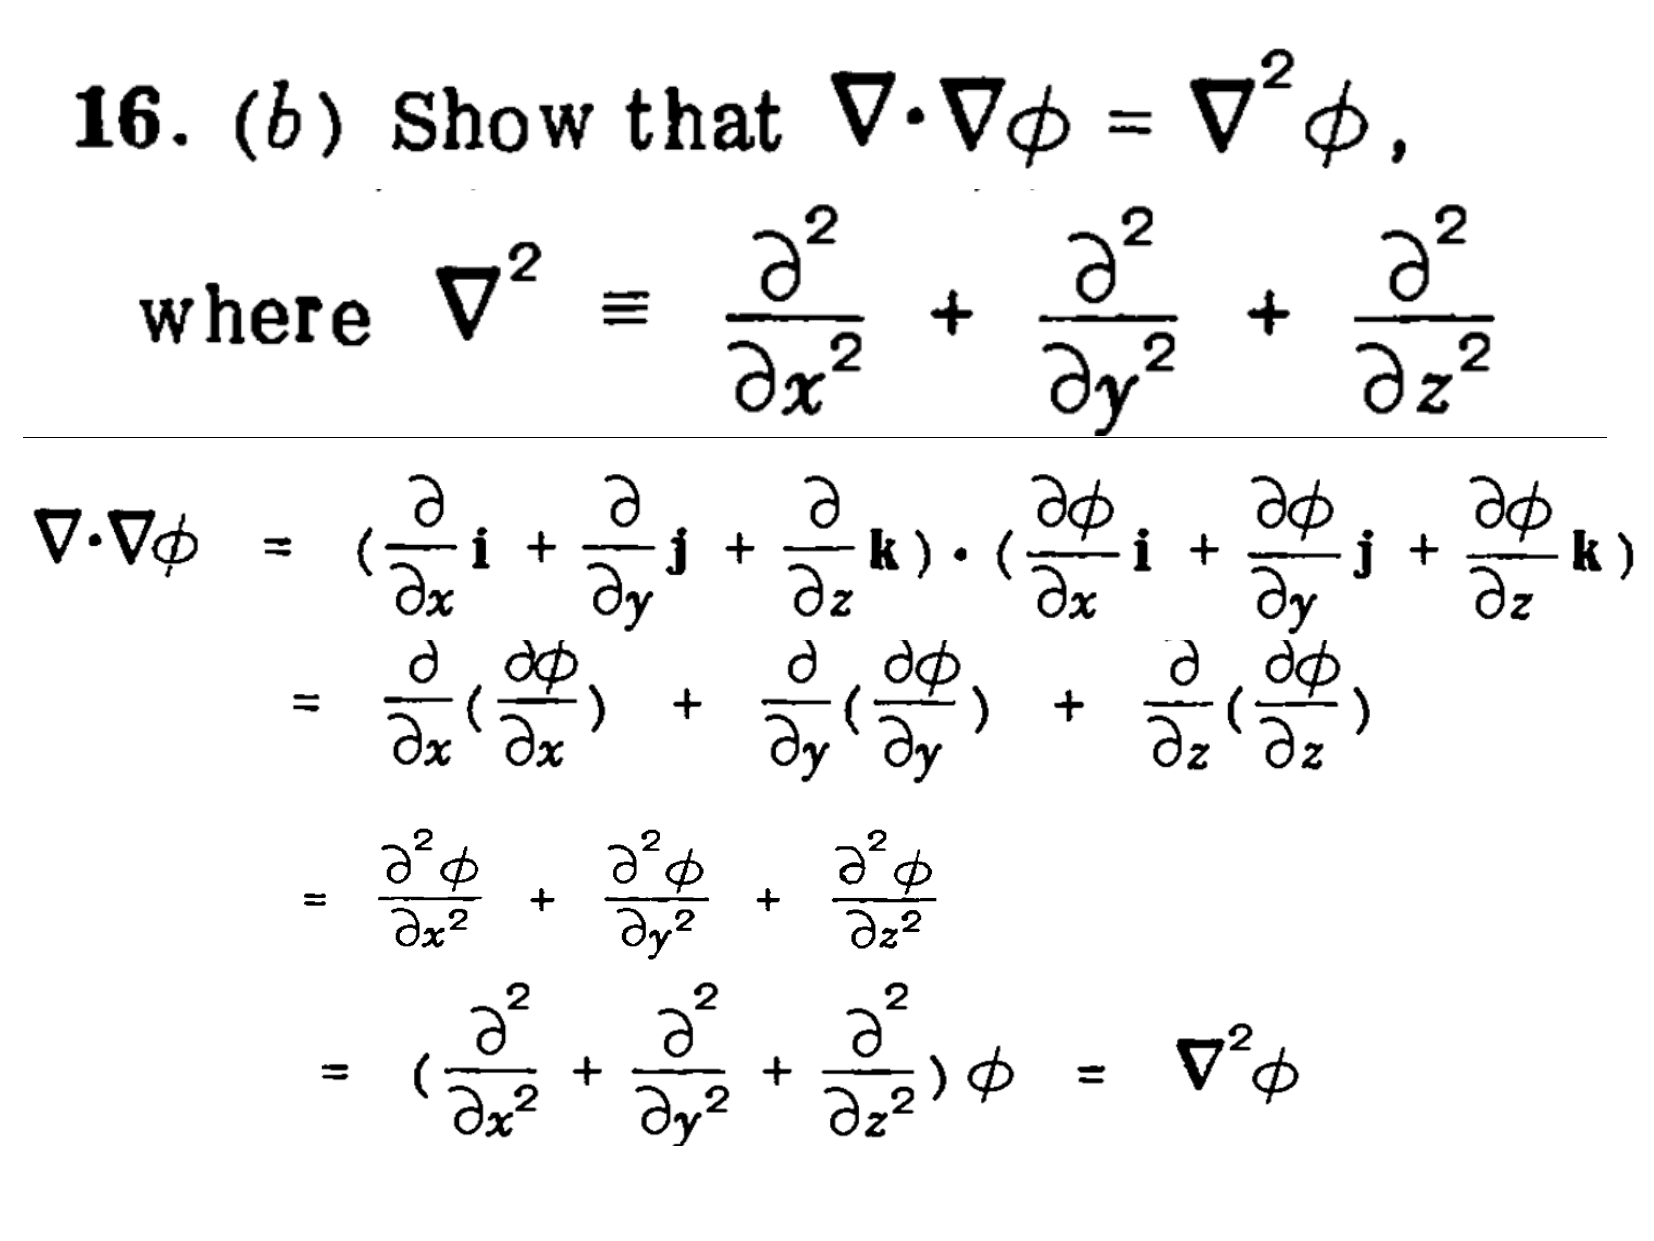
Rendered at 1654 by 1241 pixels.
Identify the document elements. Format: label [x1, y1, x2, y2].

picture [59, 58, 199, 170]
picture [200, 35, 1412, 186]
picture [0, 189, 1654, 792]
picture [295, 803, 1335, 1146]
